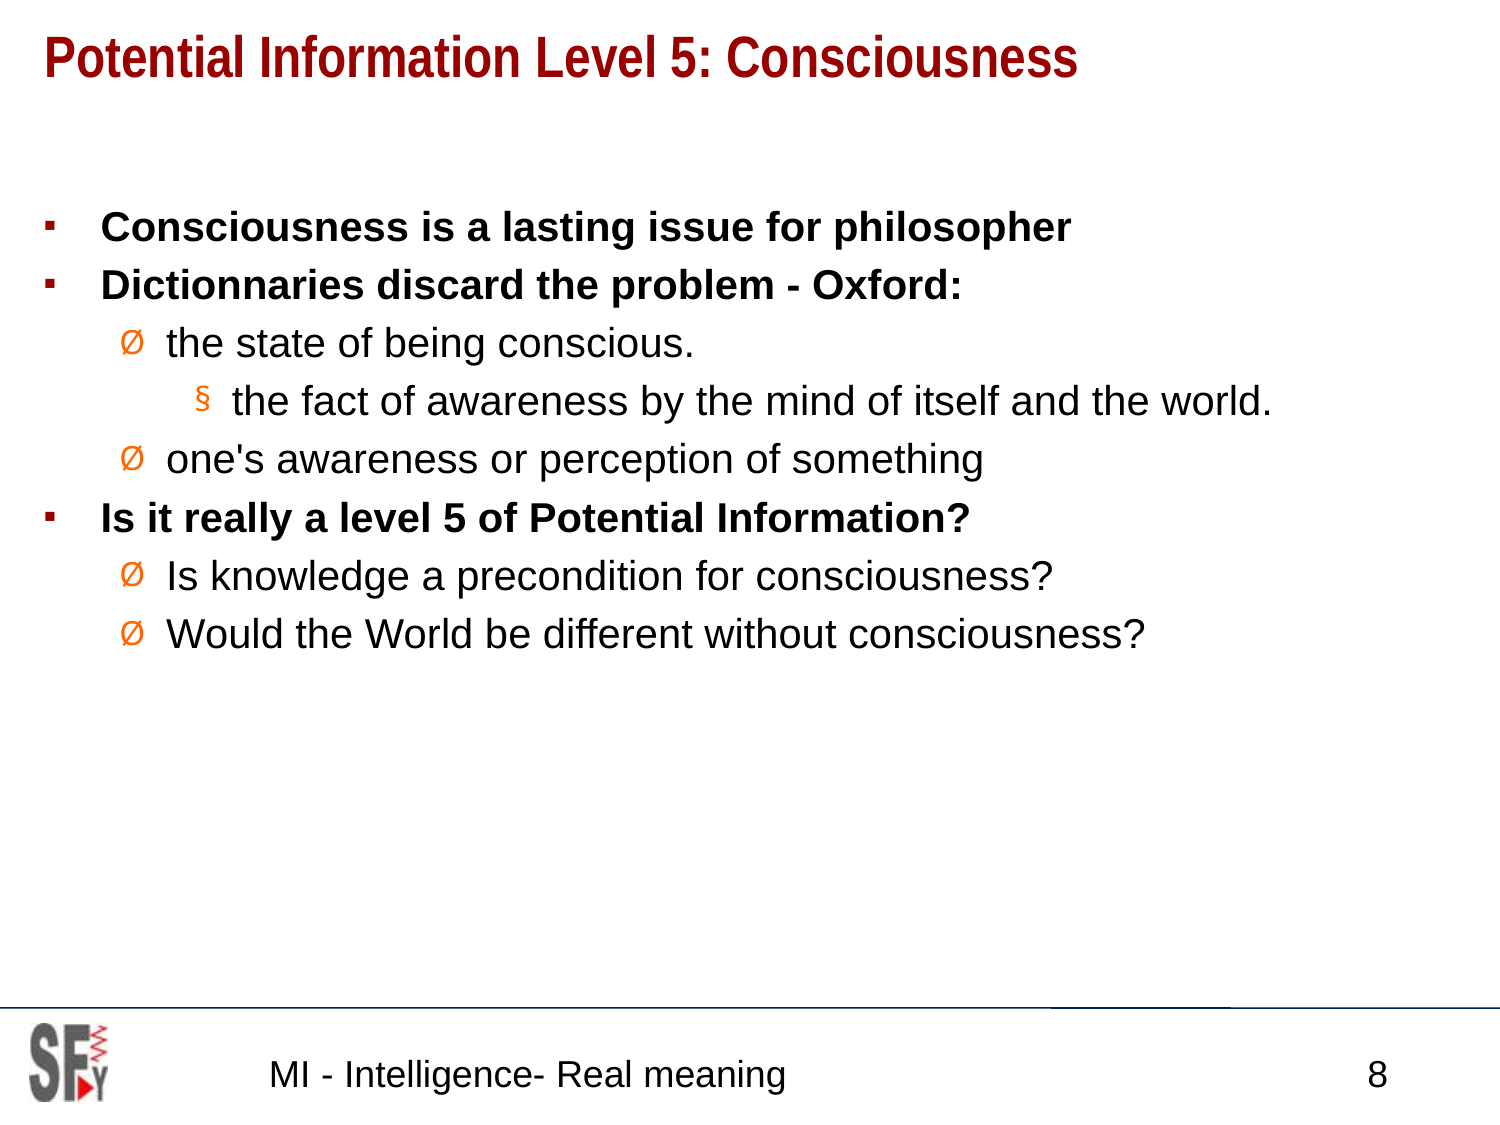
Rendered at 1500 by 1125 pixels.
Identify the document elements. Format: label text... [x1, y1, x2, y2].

title Potential Information Level 5: Consciousness [29, 12, 1471, 138]
picture [29, 1023, 108, 1102]
slide_number <numéro> [1352, 1034, 1490, 1103]
footer MI - Intelligence- Real meaning [253, 1034, 1336, 1103]
list Consciousness is a lasting issue for philosopher Dictionnaries discard the problem - Oxford: the state of being conscious. the fact of awareness by the mind of itself and the world. one's awareness or perception of something Is it really a level 5 of Potential Information? Is knowledge a precondition for consciousness? Would the World be different without consciousness? [29, 184, 1471, 988]
